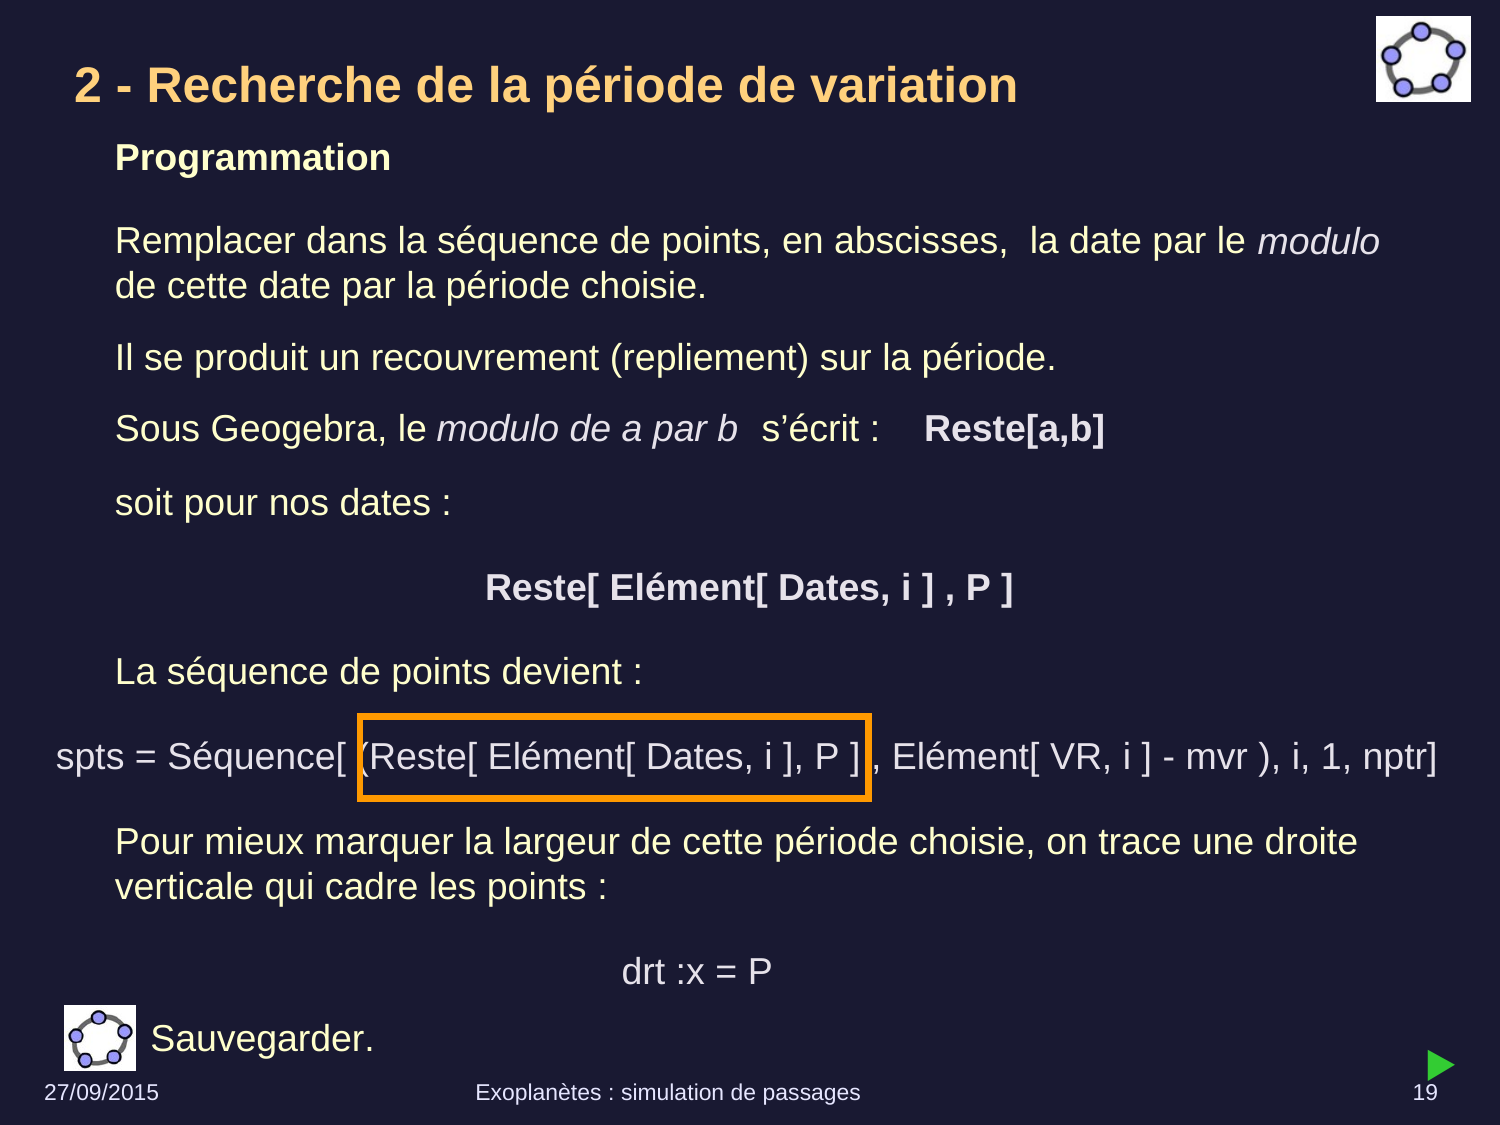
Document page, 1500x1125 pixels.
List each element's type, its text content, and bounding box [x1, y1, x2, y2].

text_box Sous Geogebra, le s’écrit : [100, 396, 421, 457]
picture [64, 1005, 136, 1071]
text_box 2 - Recherche de la période de variation [59, 44, 1383, 120]
picture [1376, 16, 1471, 102]
text_box Remplacer dans la séquence de points, en abscisses, la date par le de cette date par la période choisie. [100, 207, 1424, 314]
text_box spts = Séquence[ (Reste[ Elément[ Dates, i ], P ] , Elément[ VR, i ] - mvr ), i, 1, nptr] [872, 724, 1459, 785]
text_box Sous Geogebra, le s’écrit : [775, 396, 897, 457]
text_box  [1409, 1034, 1475, 1096]
text_box Reste[a,b] [909, 396, 1121, 457]
text_box La séquence de points devient : [100, 639, 659, 700]
text_box soit pour nos dates : [100, 470, 478, 531]
text_box Programmation [100, 125, 407, 186]
text_box modulo [1242, 209, 1406, 271]
text_box modulo de a par b [421, 396, 775, 457]
text_box Il se produit un recouvrement (repliement) sur la période. [100, 325, 1424, 386]
text_box spts = Séquence[ (Reste[ Elément[ Dates, i ], P ] , Elément[ VR, i ] - mvr ), i, 1, nptr] [363, 724, 865, 785]
text_box spts = Séquence[ (Reste[ Elément[ Dates, i ], P ] , Elément[ VR, i ] - mvr ), i, 1, nptr] [41, 724, 357, 785]
text_box Pour mieux marquer la largeur de cette période choisie, on trace une droite verticale qui cadre les points : [100, 809, 1424, 915]
text_box Sauvegarder. [136, 1005, 390, 1067]
text_box Reste[ Elément[ Dates, i ] , P ] [470, 554, 1030, 616]
text_box drt :x = P [606, 939, 789, 1000]
